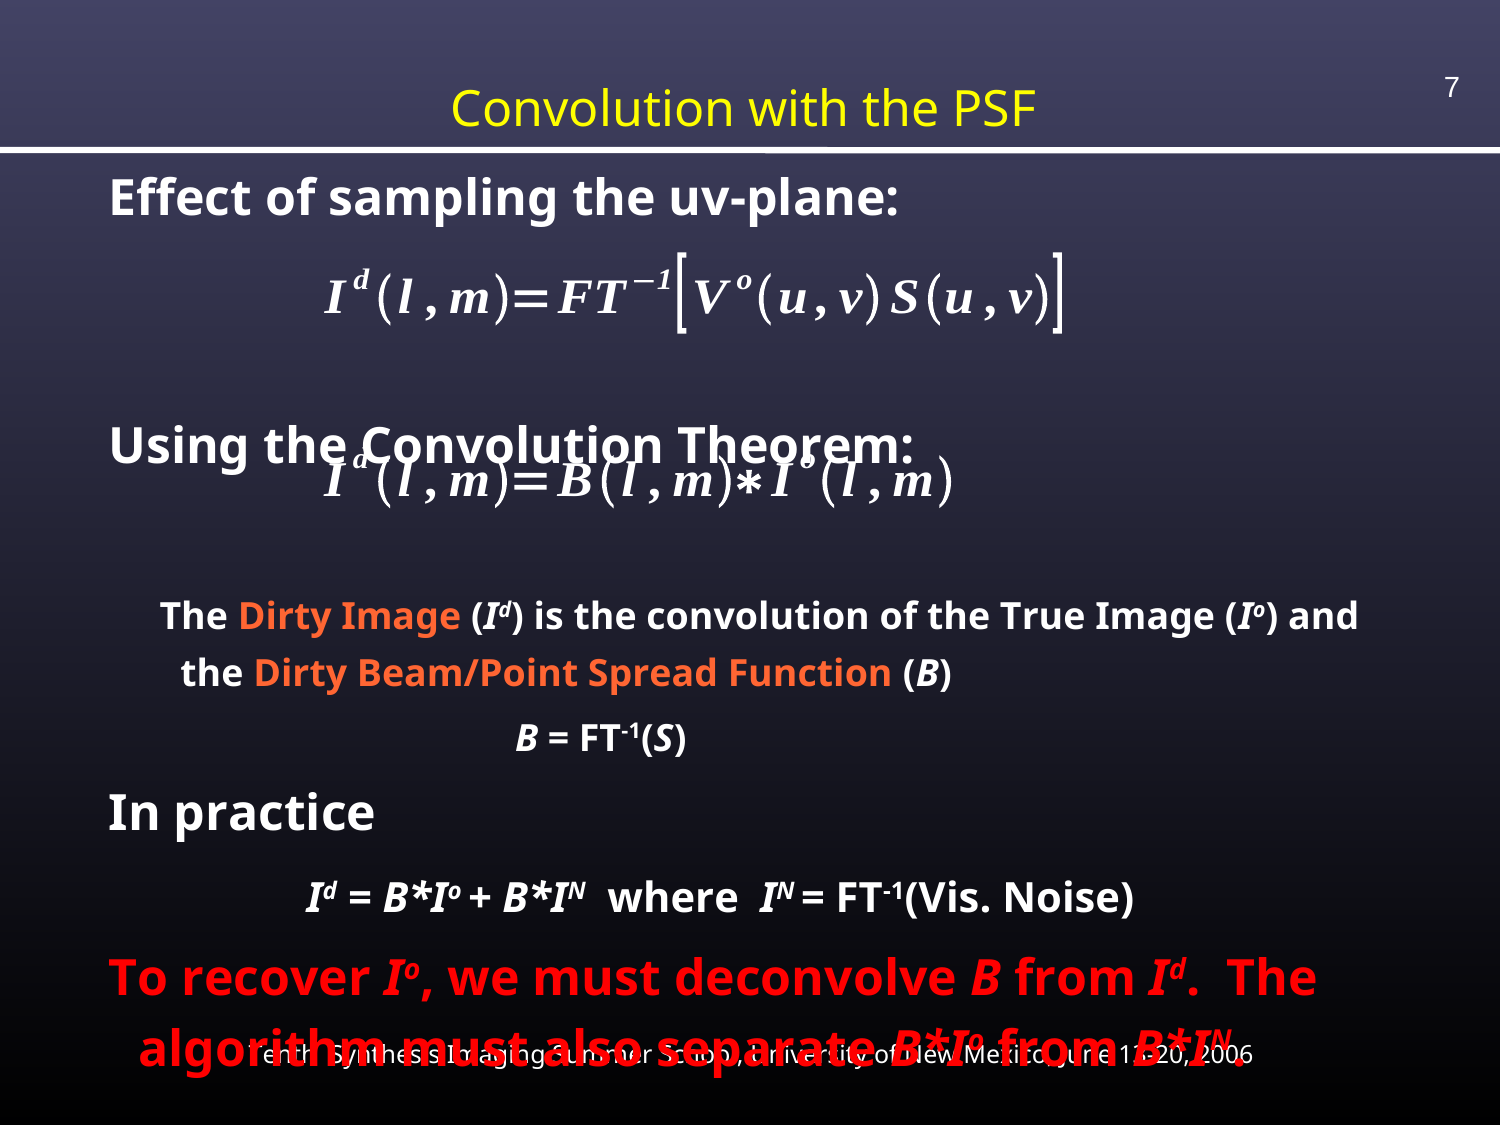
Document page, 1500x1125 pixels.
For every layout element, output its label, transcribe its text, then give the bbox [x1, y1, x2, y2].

subtitle Effect of sampling the uv-plane: Using the Convolution Theorem: The Dirty Image (Id) is the convolution of the True Image (Io) and the Dirty Beam/Point Spread Function (B) B = FT-1(S) In practice Id = B*Io + B*IN where IN = FT-1(Vis. Noise) To recover Io, we must deconvolve B from Id. The algorithm must also separate B*Io from B*IN. [108, 162, 1384, 1023]
title Convolution with the PSF [112, 62, 1375, 151]
chart [308, 436, 966, 513]
chart [308, 251, 1076, 335]
